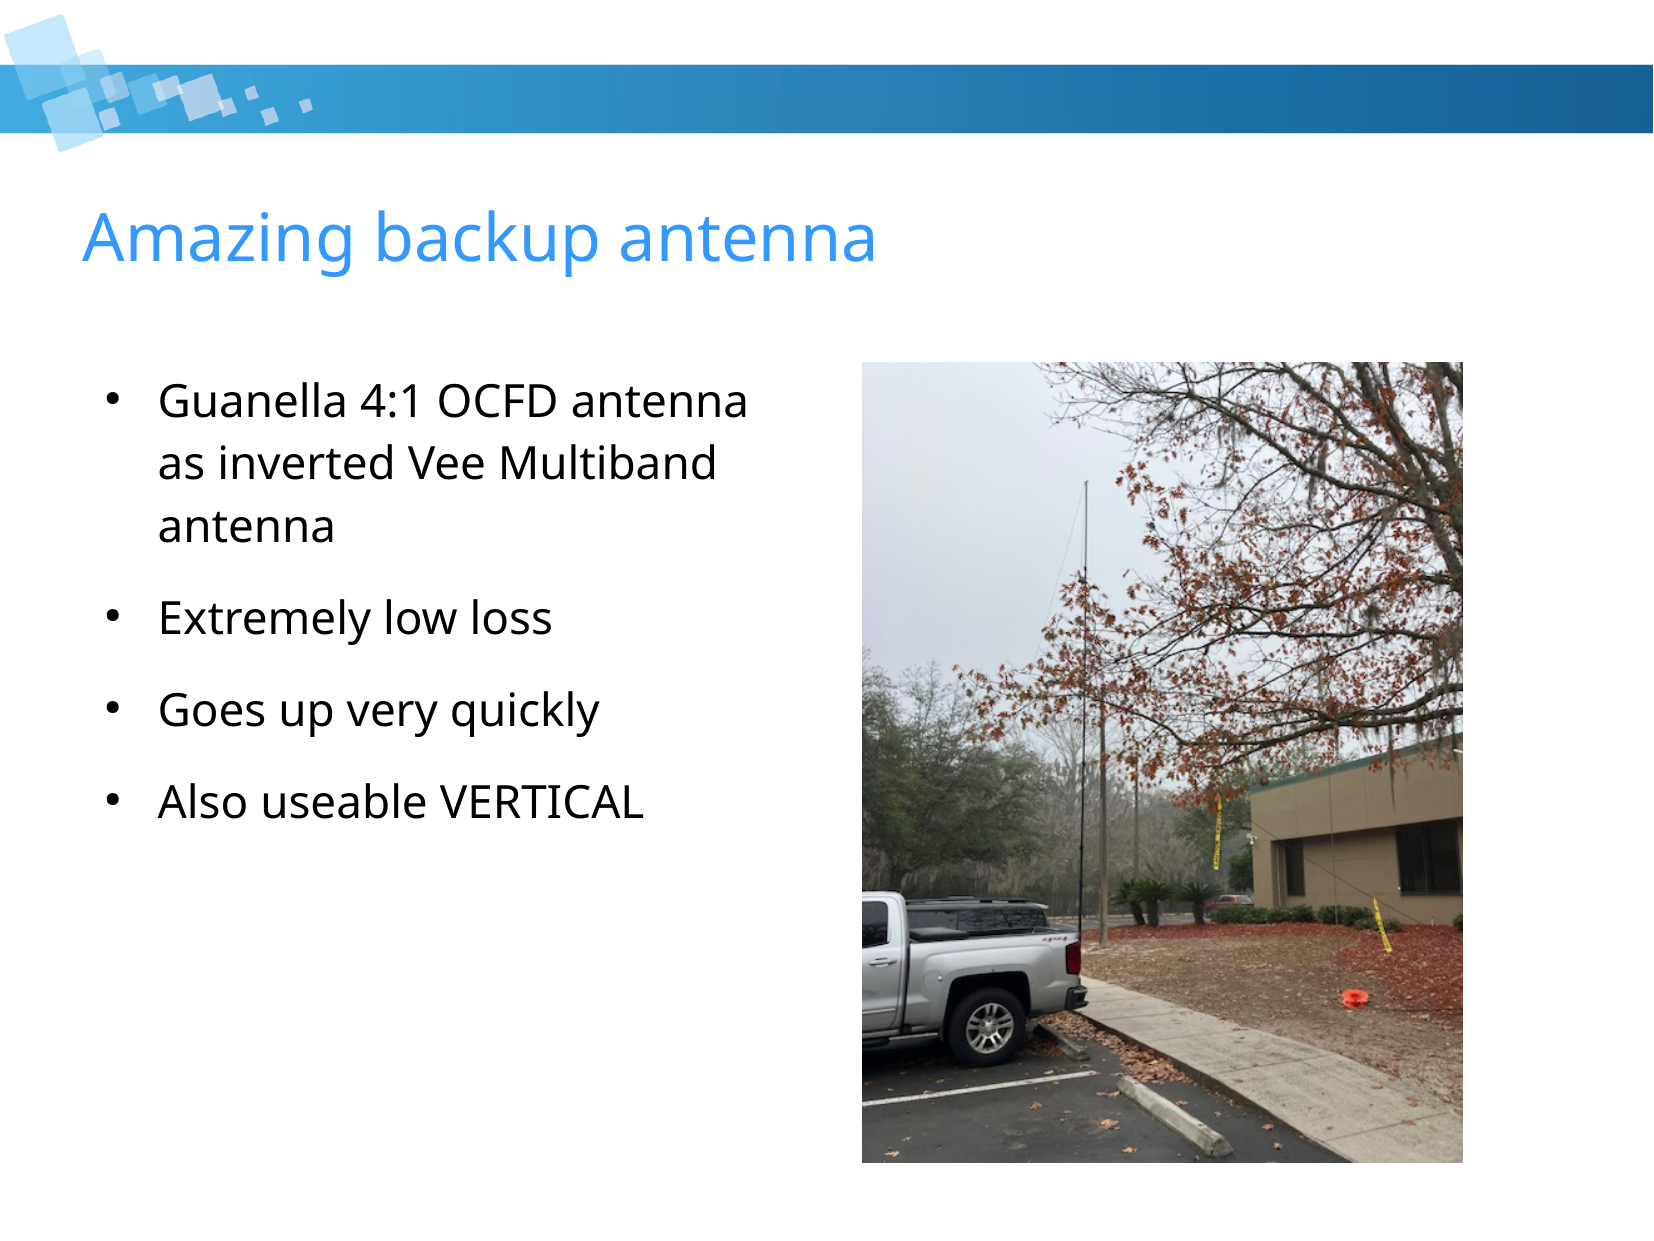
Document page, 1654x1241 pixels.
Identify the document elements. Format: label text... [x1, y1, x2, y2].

title Amazing backup antenna [82, 132, 1571, 340]
list Guanella 4:1 OCFD antenna as inverted Vee Multiband antenna Extremely low loss Goes up very quickly Also useable VERTICAL [86, 368, 788, 1088]
picture [0, 0, 1653, 1238]
